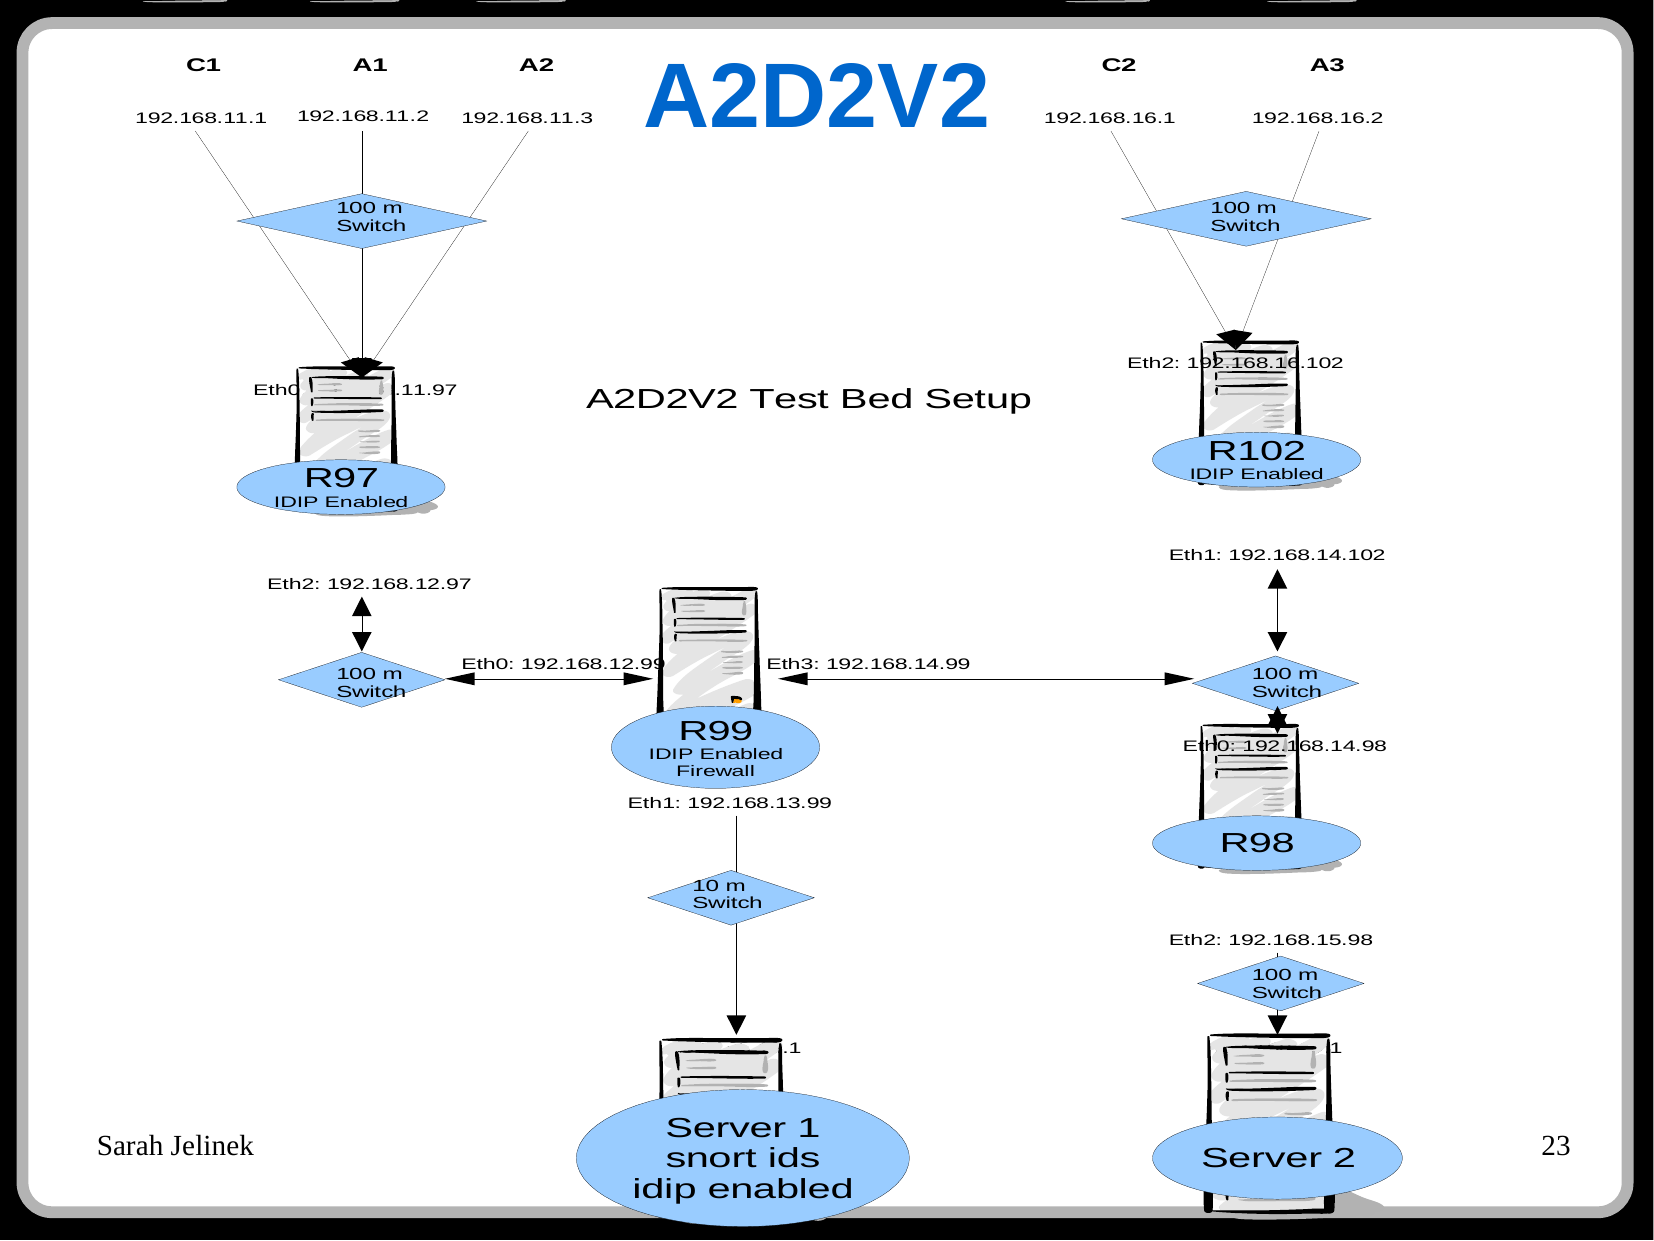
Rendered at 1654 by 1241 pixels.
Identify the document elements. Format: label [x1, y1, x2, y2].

chart [91, 0, 1555, 1241]
